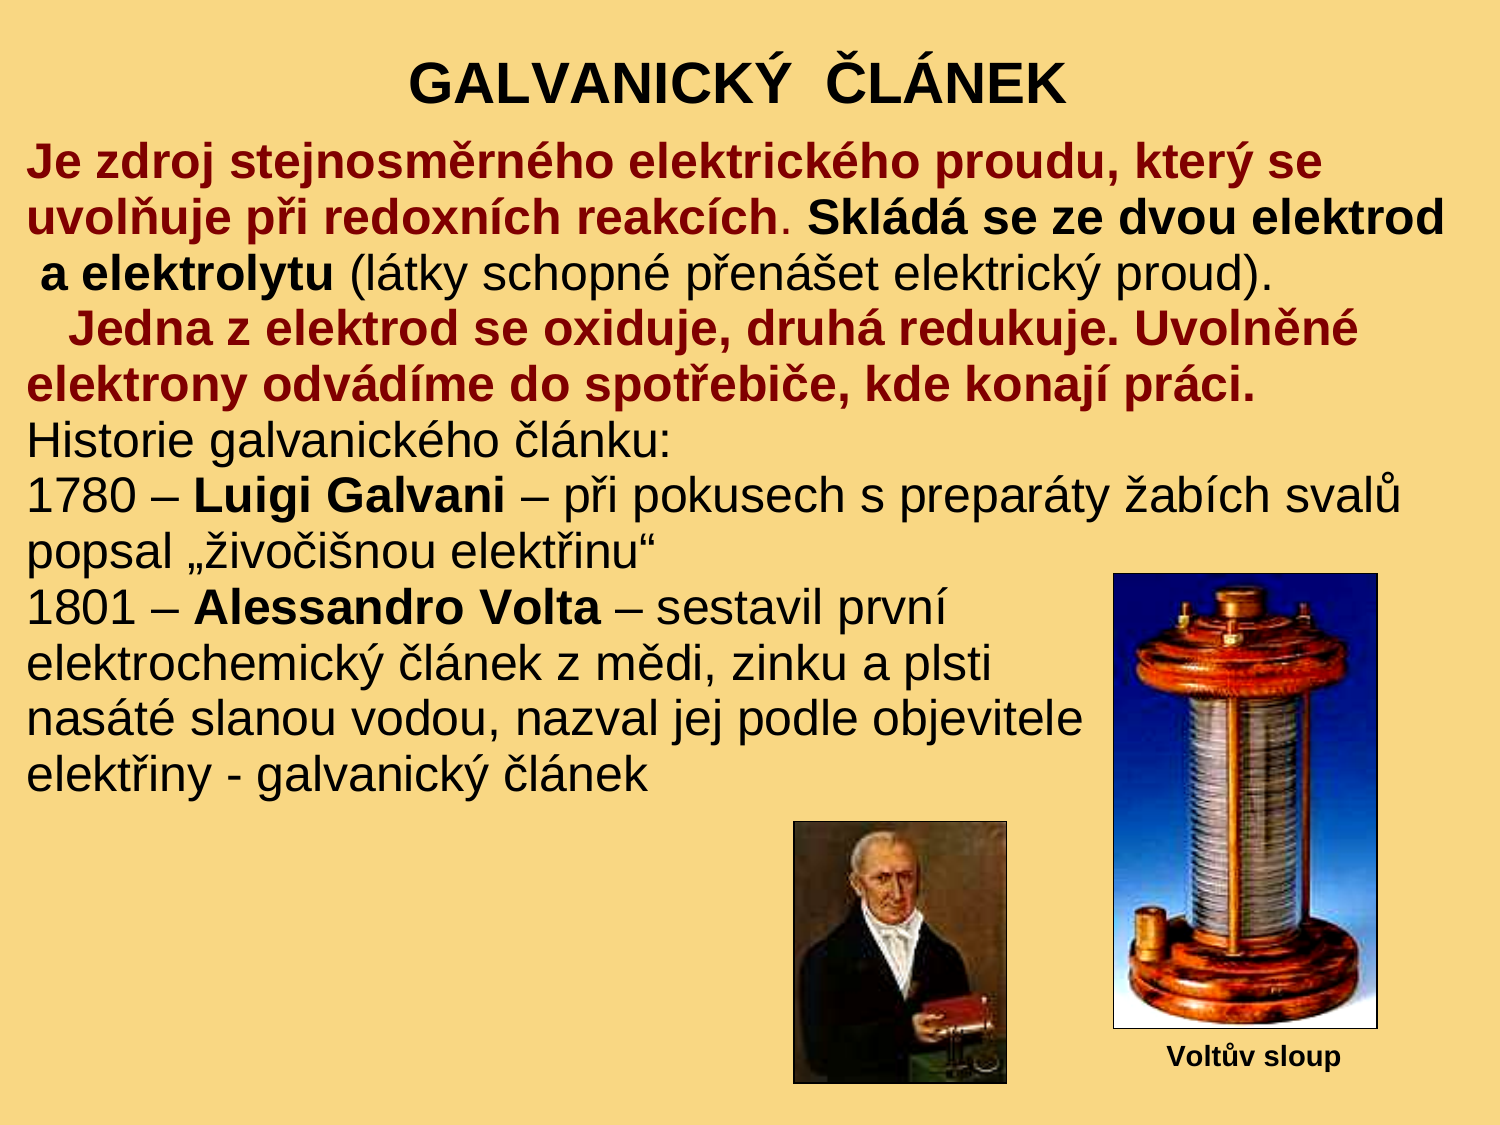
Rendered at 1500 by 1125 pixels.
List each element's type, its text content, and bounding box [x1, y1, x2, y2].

picture [794, 822, 1006, 1083]
picture [1114, 574, 1377, 1028]
text_box Je zdroj stejnosměrného elektrického proudu, který se uvolňuje při redoxních reakcích. Skládá se ze dvou elektrod a elektrolytu (látky schopné přenášet elektrický proud). Jedna z elektrod se oxiduje, druhá redukuje. Uvolněné elektrony odvádíme do spotřebiče, kde konají práci. Historie galvanického článku: 1780 – Luigi Galvani – při pokusech s preparáty žabích svalů popsal „živočišnou elektřinu“ 1801 – Alessandro Volta – sestavil první elektrochemický článek z mědi, zinku a plsti nasáté slanou vodou, nazval jej podle objevitele elektřiny - galvanický článek [11, 125, 1483, 897]
text_box Voltův sloup [1151, 1032, 1412, 1081]
text_box GALVANICKÝ ČLÁNEK [123, 42, 1353, 124]
